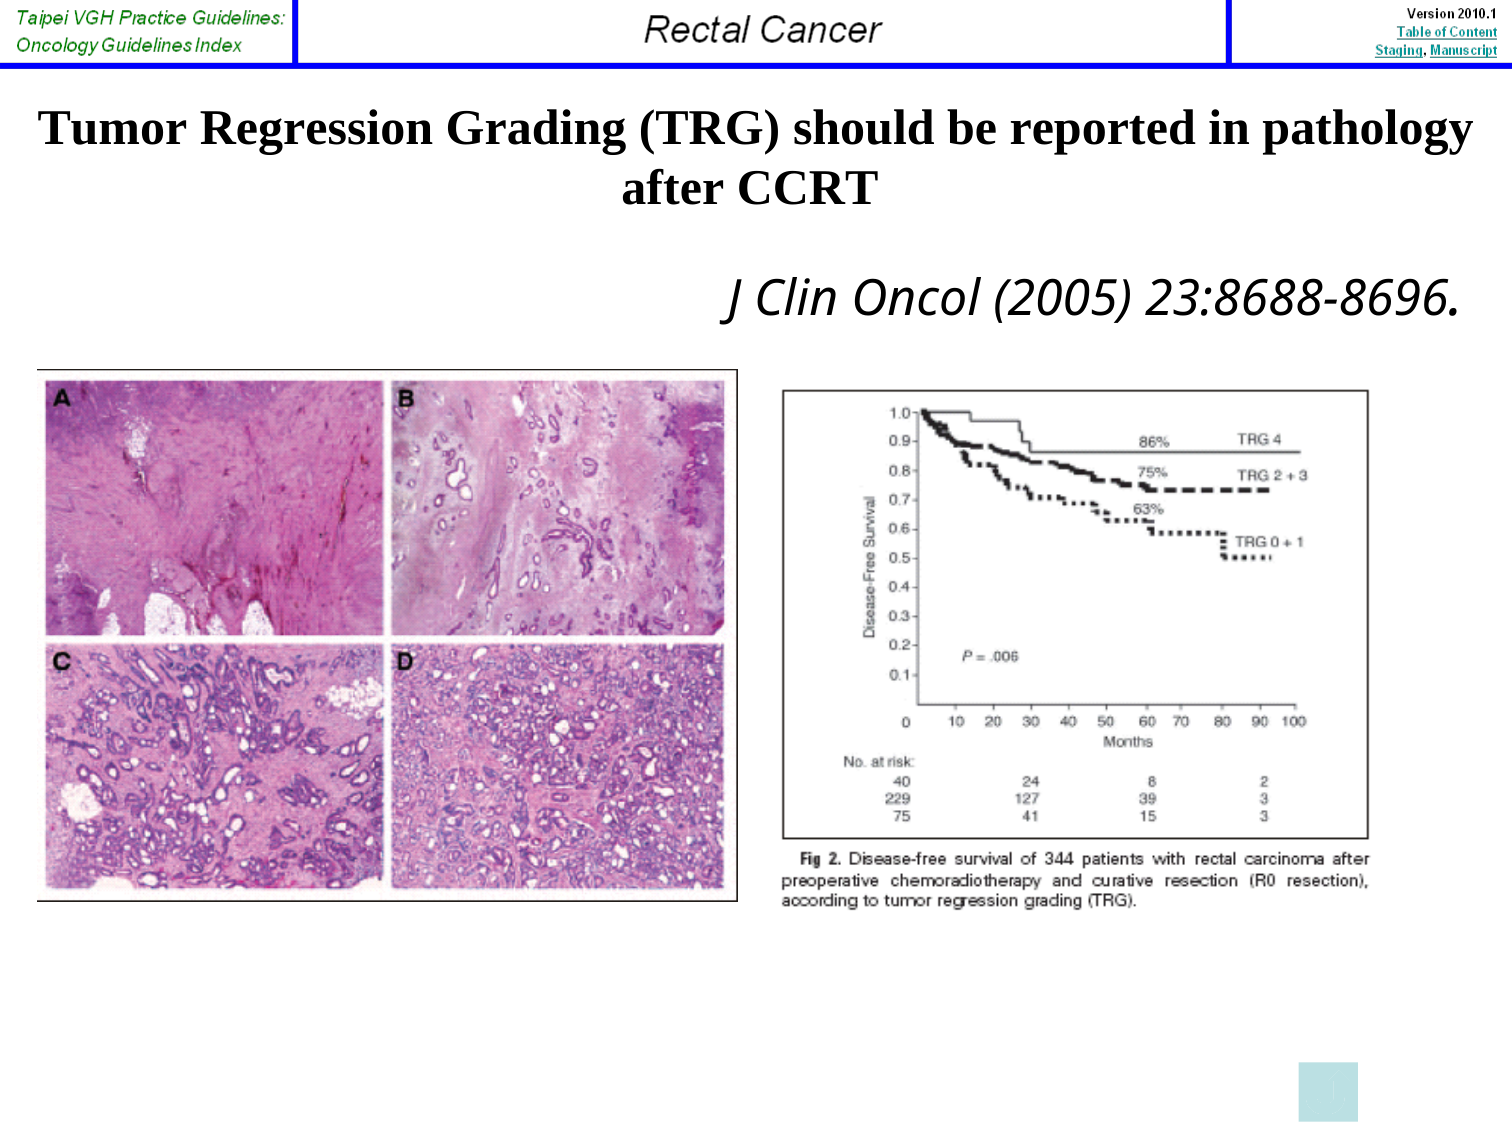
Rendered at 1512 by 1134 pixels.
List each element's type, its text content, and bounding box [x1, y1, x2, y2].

picture [37, 369, 738, 902]
text_box J Clin Oncol (2005) 23:8688-8696. [712, 250, 1479, 335]
picture [762, 375, 1388, 930]
title Tumor Regression Grading (TRG) should be reported in pathology after CCRT [0, 87, 1512, 217]
